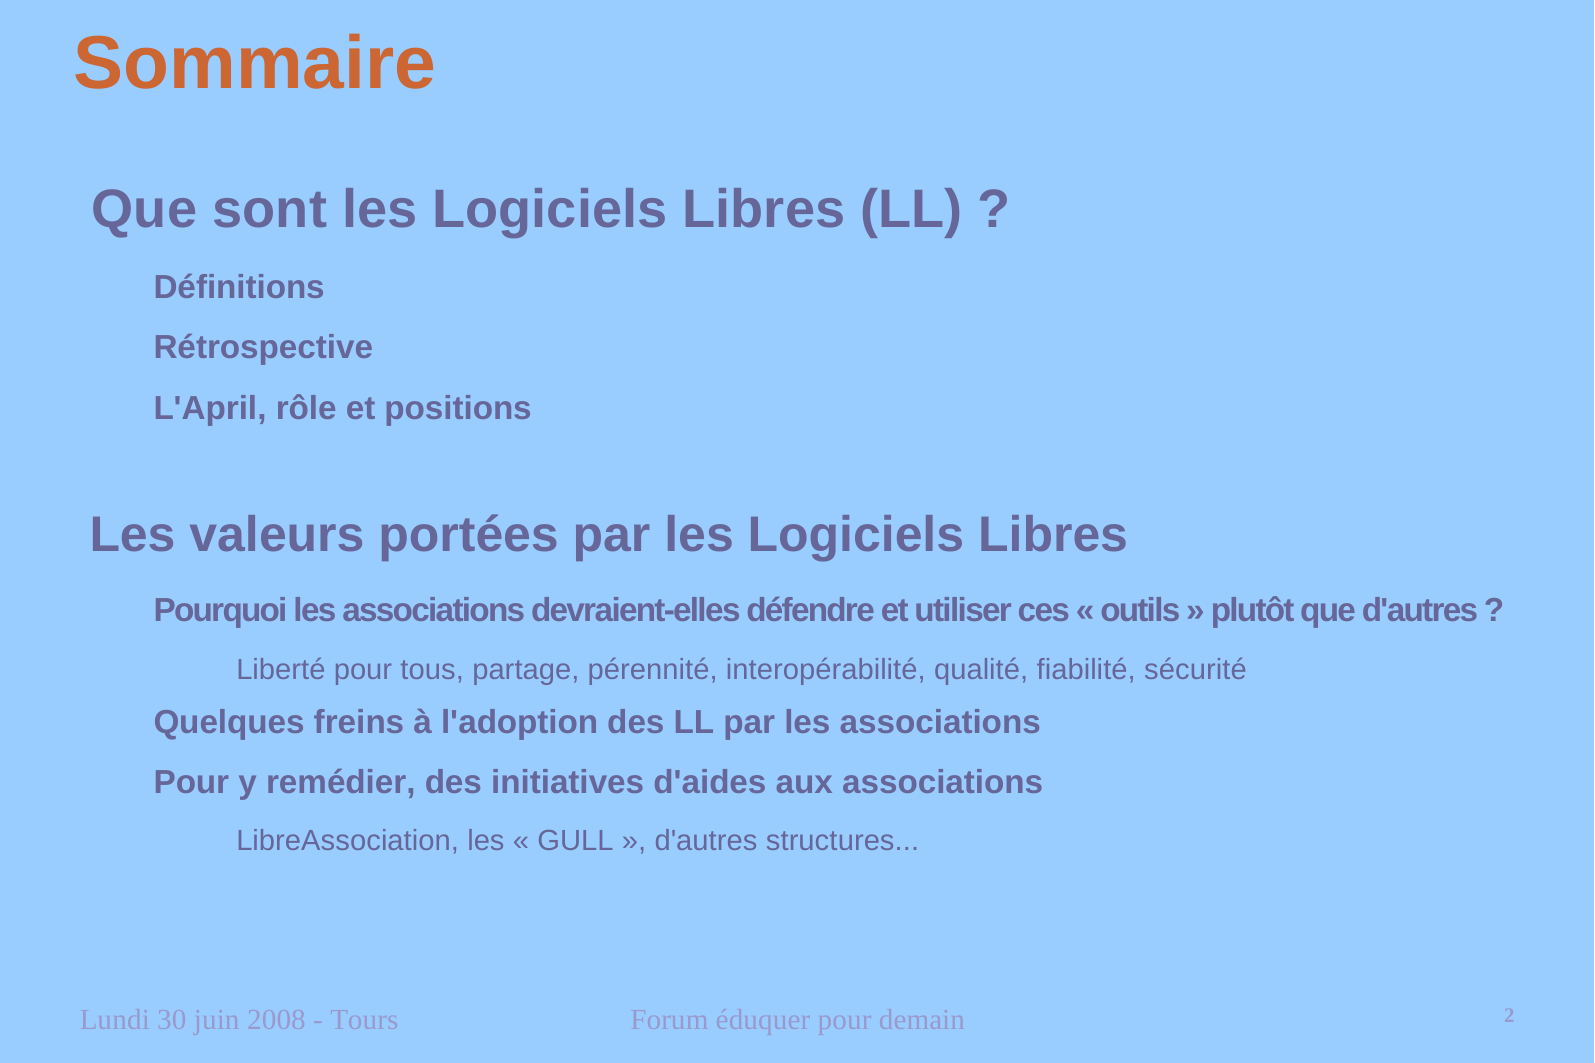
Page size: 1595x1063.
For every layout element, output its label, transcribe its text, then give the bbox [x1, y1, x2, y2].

list Que sont les Logiciels Libres (LL) ? Définitions Rétrospective L'April, rôle et positions Les valeurs portées par les Logiciels Libres Pourquoi les associations devraient-elles défendre et utiliser ces « outils » plutôt que d'autres ? Liberté pour tous, partage, pérennité, interopérabilité, qualité, fiabilité, sécurité Quelques freins à l'adoption des LL par les associations Pour y remédier, des initiatives d'aides aux associations LibreAssociation, les « GULL », d'autres structures... [59, 178, 1565, 880]
title Sommaire [74, 7, 1510, 119]
